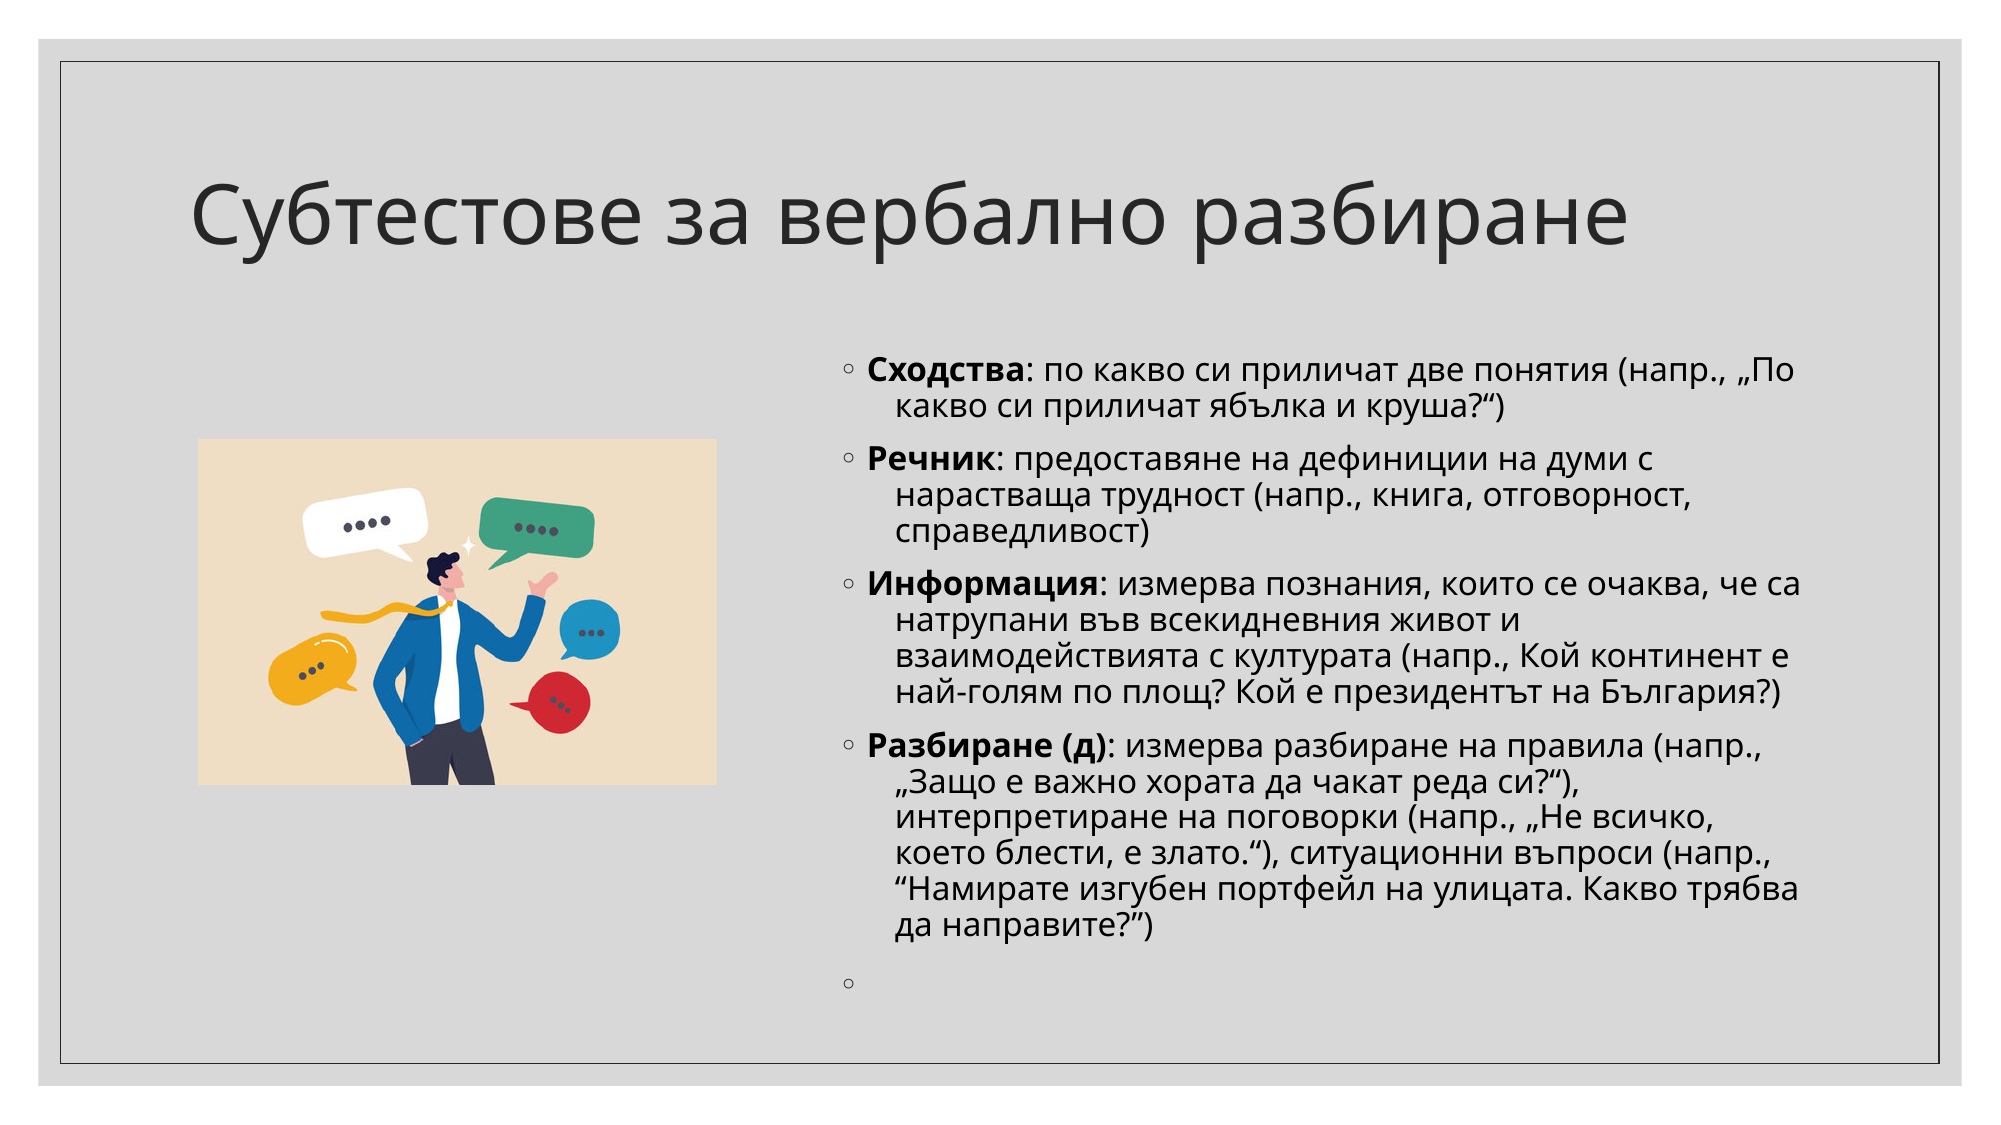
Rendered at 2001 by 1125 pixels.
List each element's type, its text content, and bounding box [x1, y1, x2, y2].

list Сходства: по какво си приличат две понятия (напр., „По какво си приличат ябълка и круша?“) Речник: предоставяне на дефиниции на думи с нарастваща трудност (напр., книга, отговорност, справедливост) Информация: измерва познания, които се очаква, че са натрупани във всекидневния живот и взаимодействията с културата (напр., Кой континент е най-голям по площ? Кой е президентът на България?) Разбиране (д): измерва разбиране на правила (напр., „Защо е важно хората да чакат реда си?“), интерпретиране на поговорки (напр., „Не всичко, което блести, е злато.“), ситуационни въпроси (напр., “Намирате изгубен портфейл на улицата. Какво трябва да направите?”) [823, 345, 1826, 961]
picture [198, 439, 717, 785]
title Субтестове за вербално разбиране [174, 105, 1825, 331]
